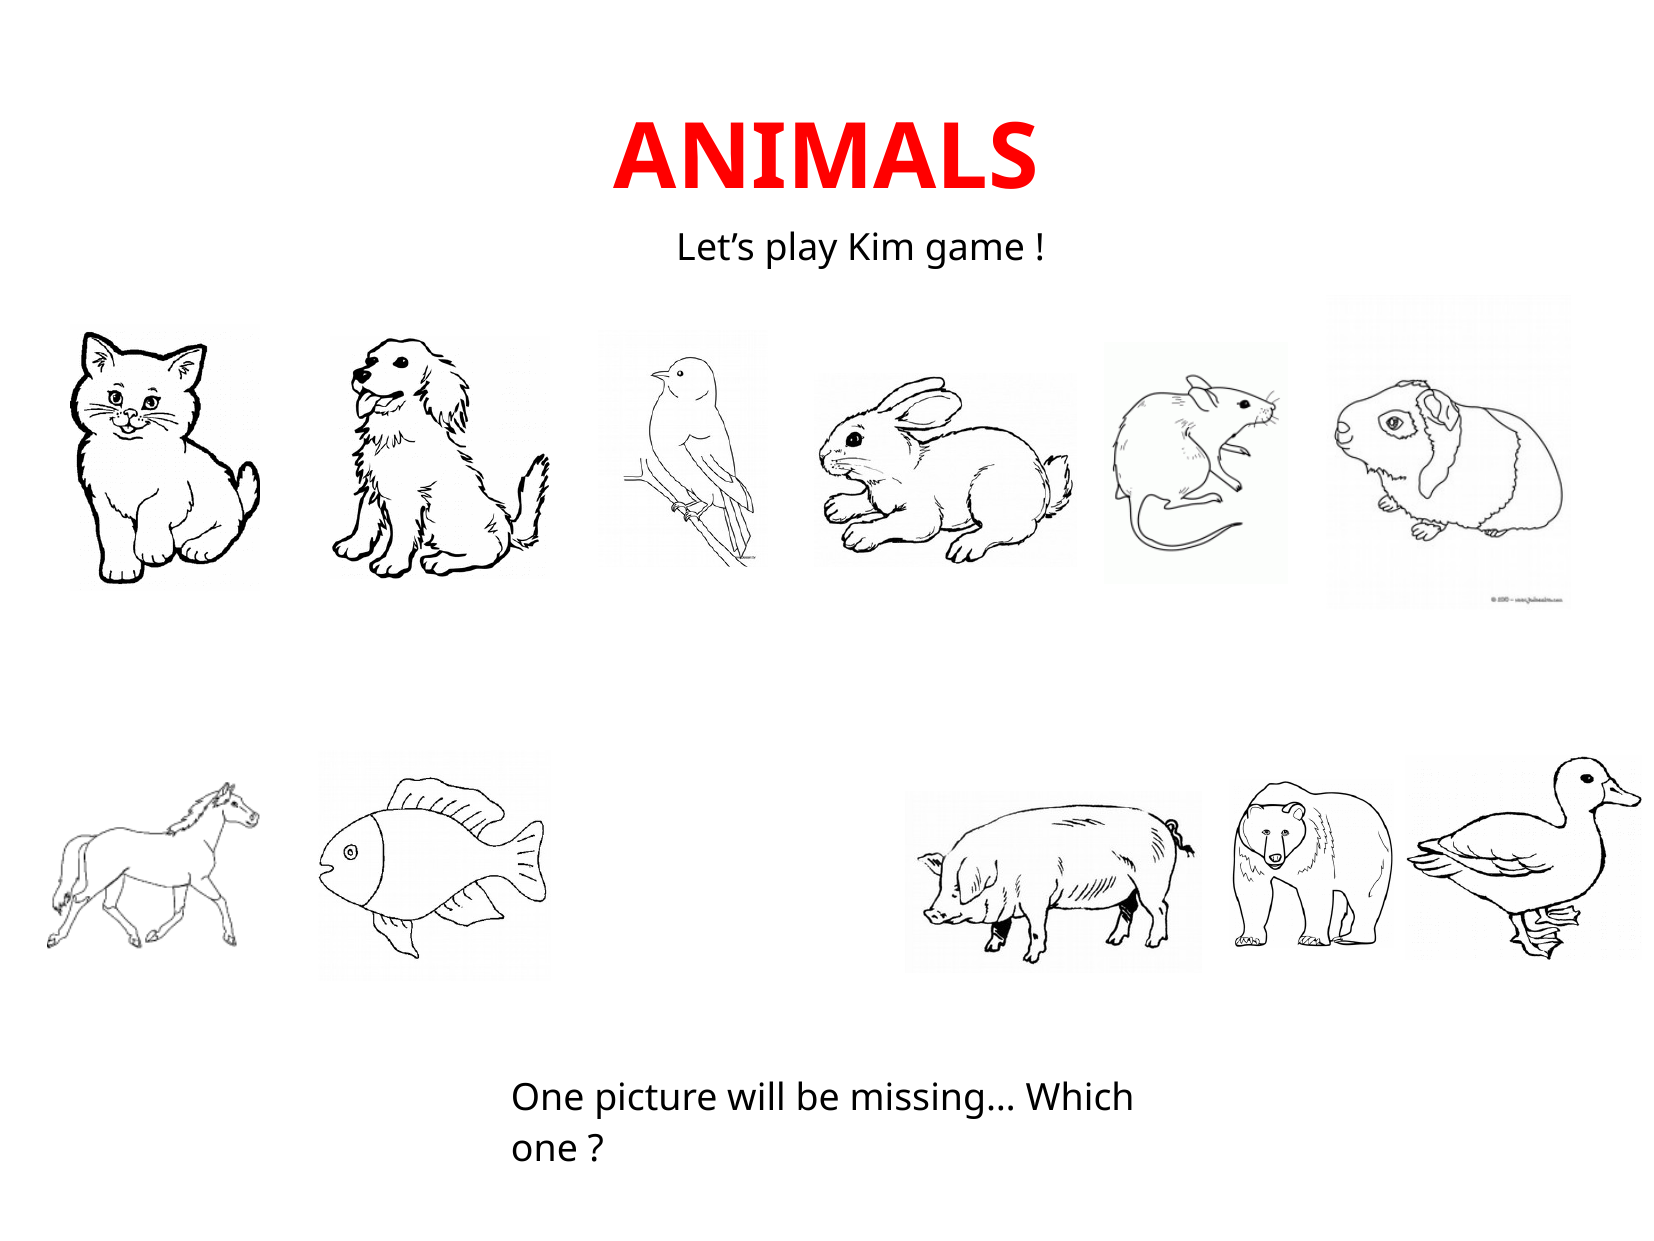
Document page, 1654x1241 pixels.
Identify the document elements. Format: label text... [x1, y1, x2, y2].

text_box One picture will be missing… Which one ? [496, 1062, 1205, 1171]
title ANIMALS [82, 49, 1571, 257]
picture [1229, 779, 1394, 948]
picture [47, 767, 261, 978]
picture [905, 791, 1202, 973]
picture [330, 336, 550, 579]
picture [1326, 295, 1571, 610]
picture [814, 373, 1077, 567]
picture [70, 324, 260, 591]
picture [318, 750, 551, 981]
picture [598, 330, 768, 567]
text_box Let’s play Kim game ! [661, 212, 1182, 274]
picture [1405, 755, 1642, 960]
picture [1104, 342, 1288, 584]
